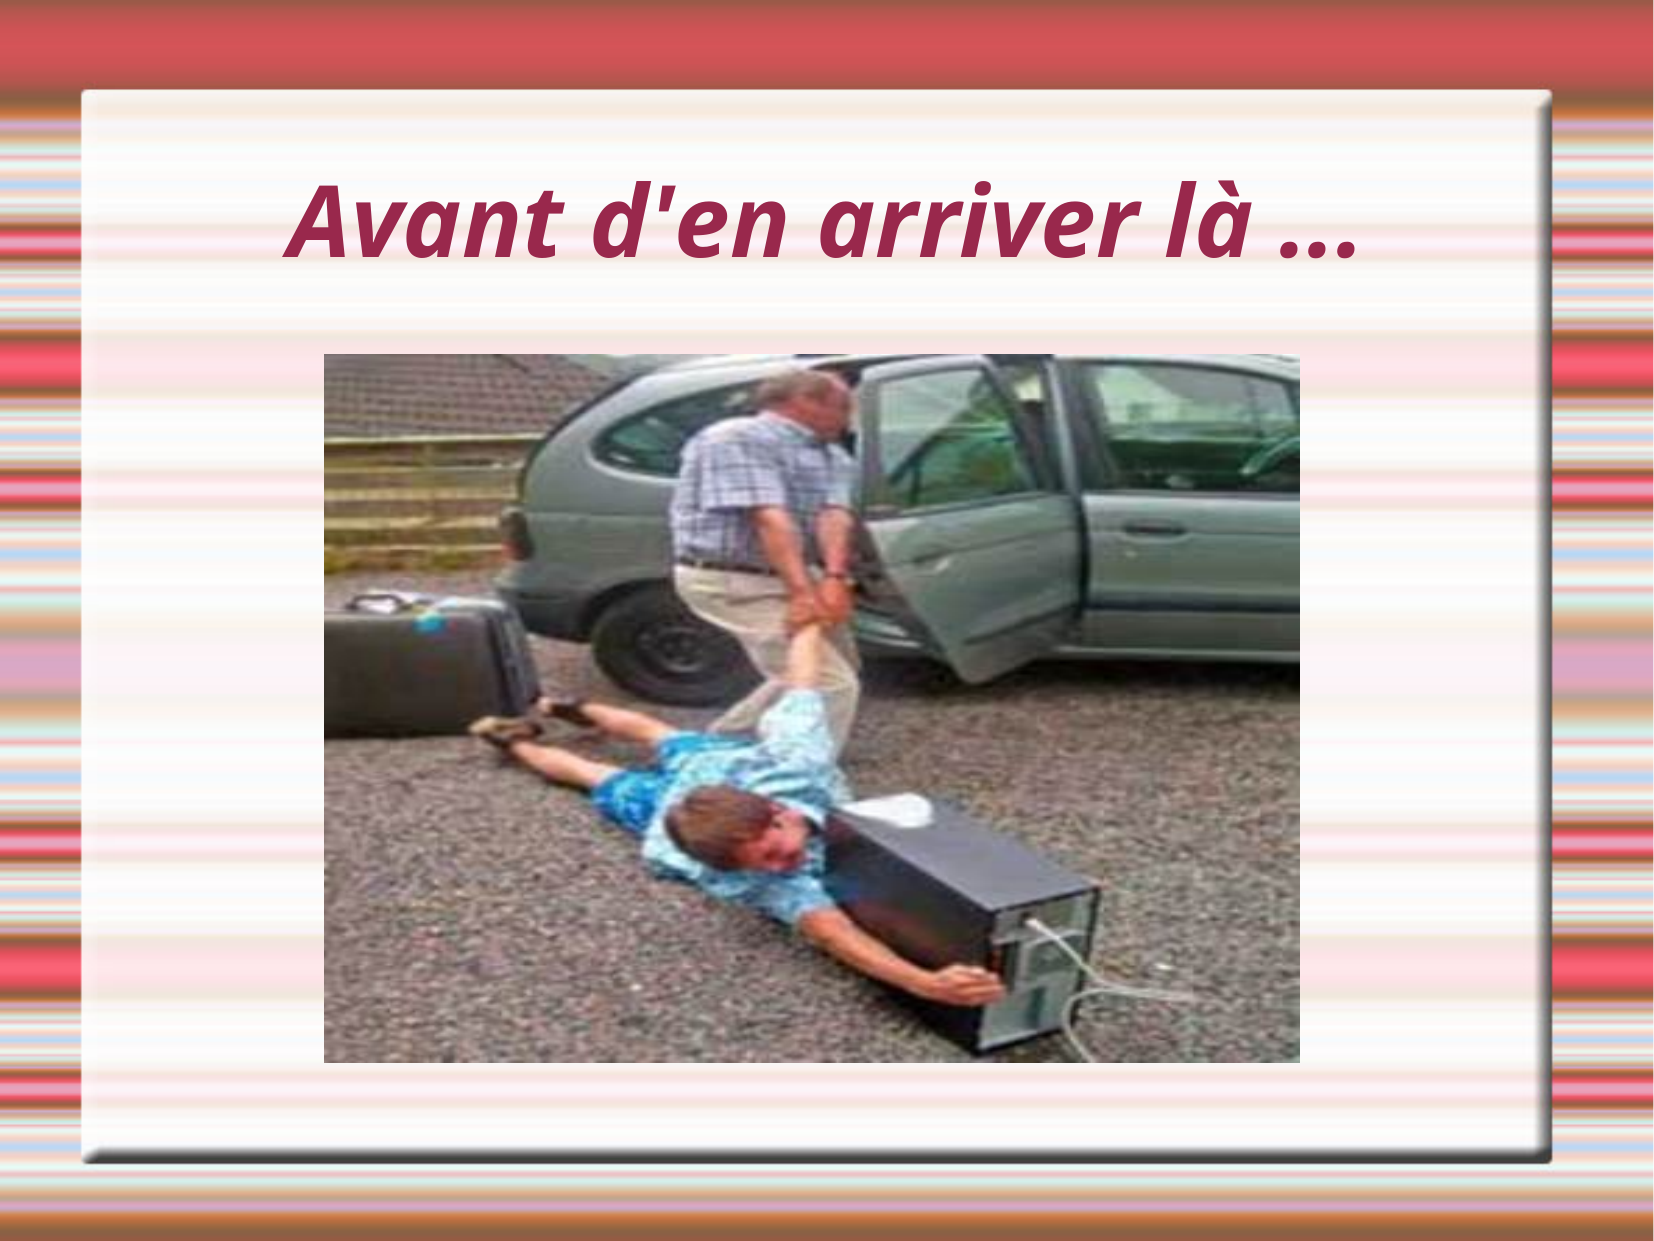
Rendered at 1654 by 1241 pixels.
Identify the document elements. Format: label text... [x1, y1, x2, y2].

title Avant d'en arriver là ... [121, 114, 1534, 322]
picture [0, 0, 1654, 1241]
